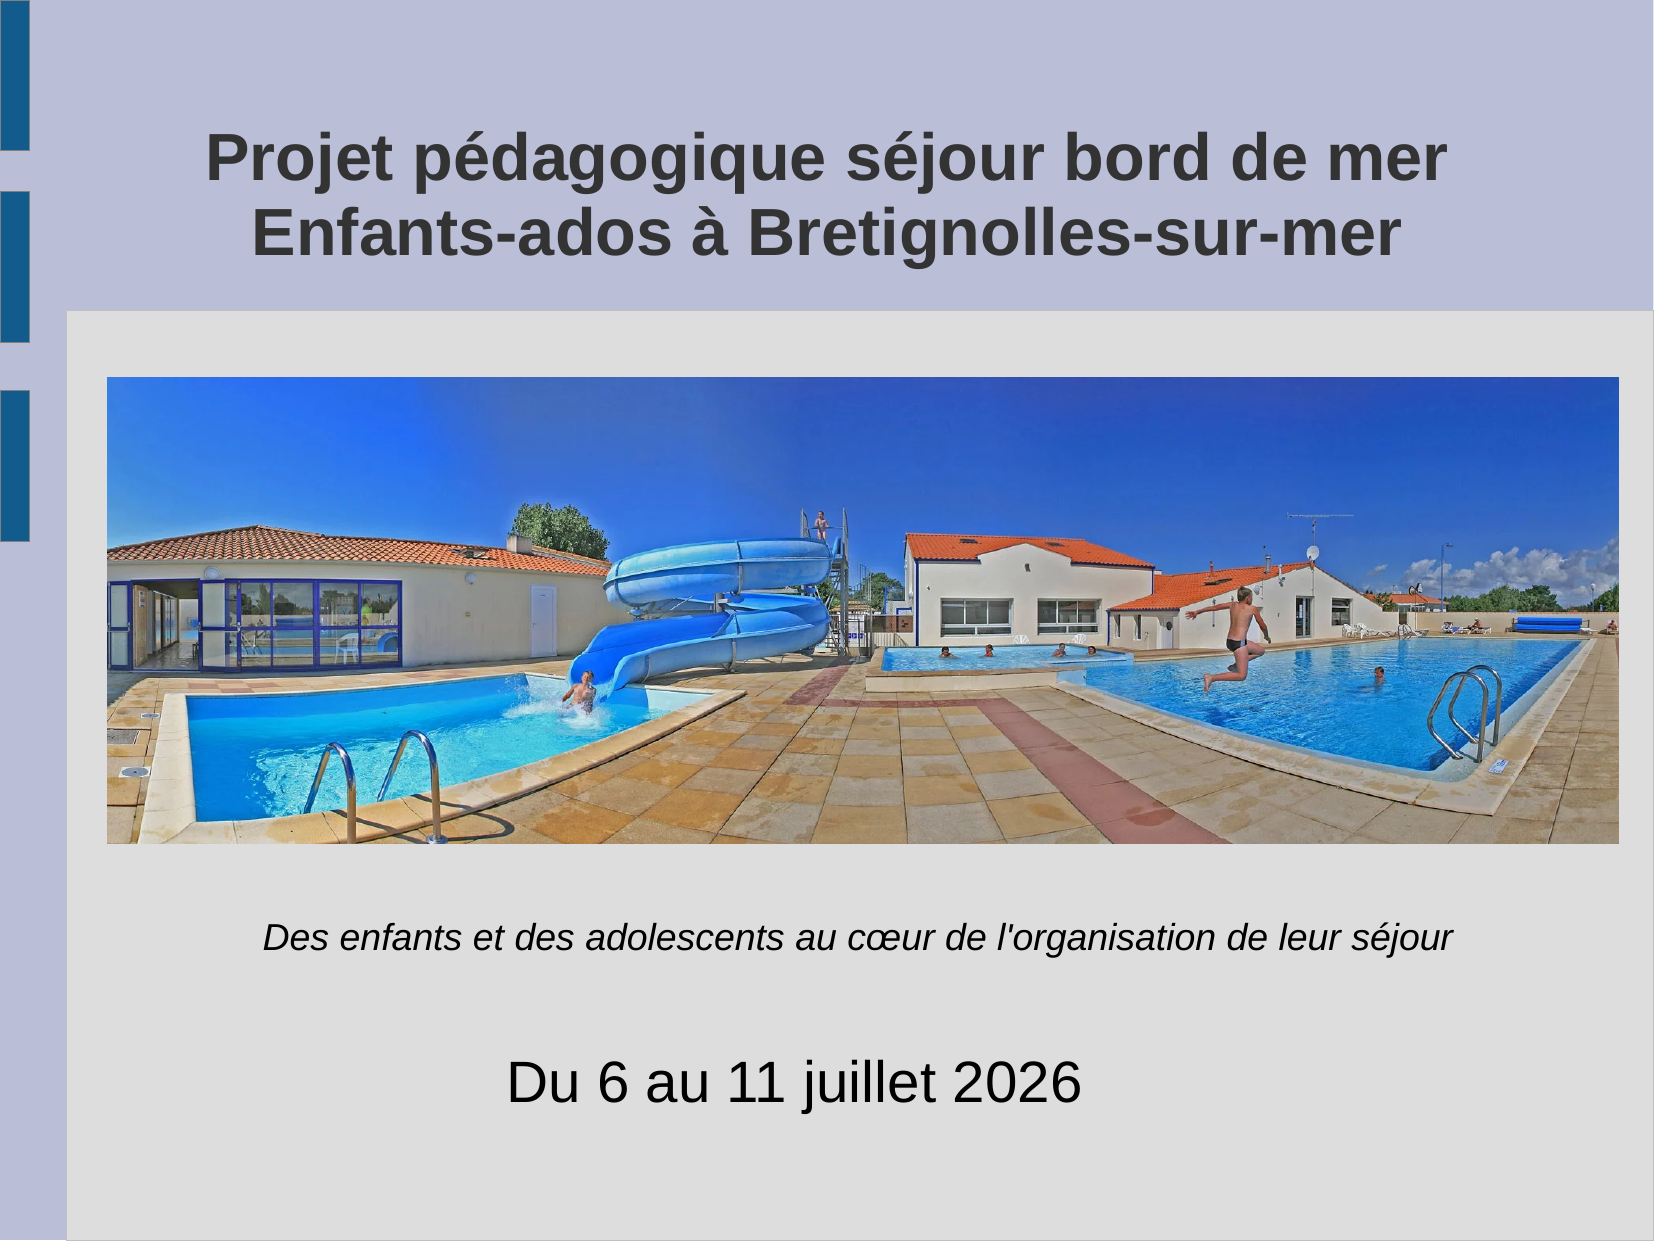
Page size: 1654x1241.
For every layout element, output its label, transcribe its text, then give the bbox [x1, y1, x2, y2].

picture [107, 377, 1619, 844]
text_box Du 6 au 11 juillet 2026 [491, 1042, 1099, 1123]
text_box Des enfants et des adolescents au cœur de l'organisation de leur séjour [248, 909, 1469, 967]
title Projet pédagogique séjour bord de mer Enfants-ados à Bretignolles-sur-mer [121, 91, 1534, 299]
